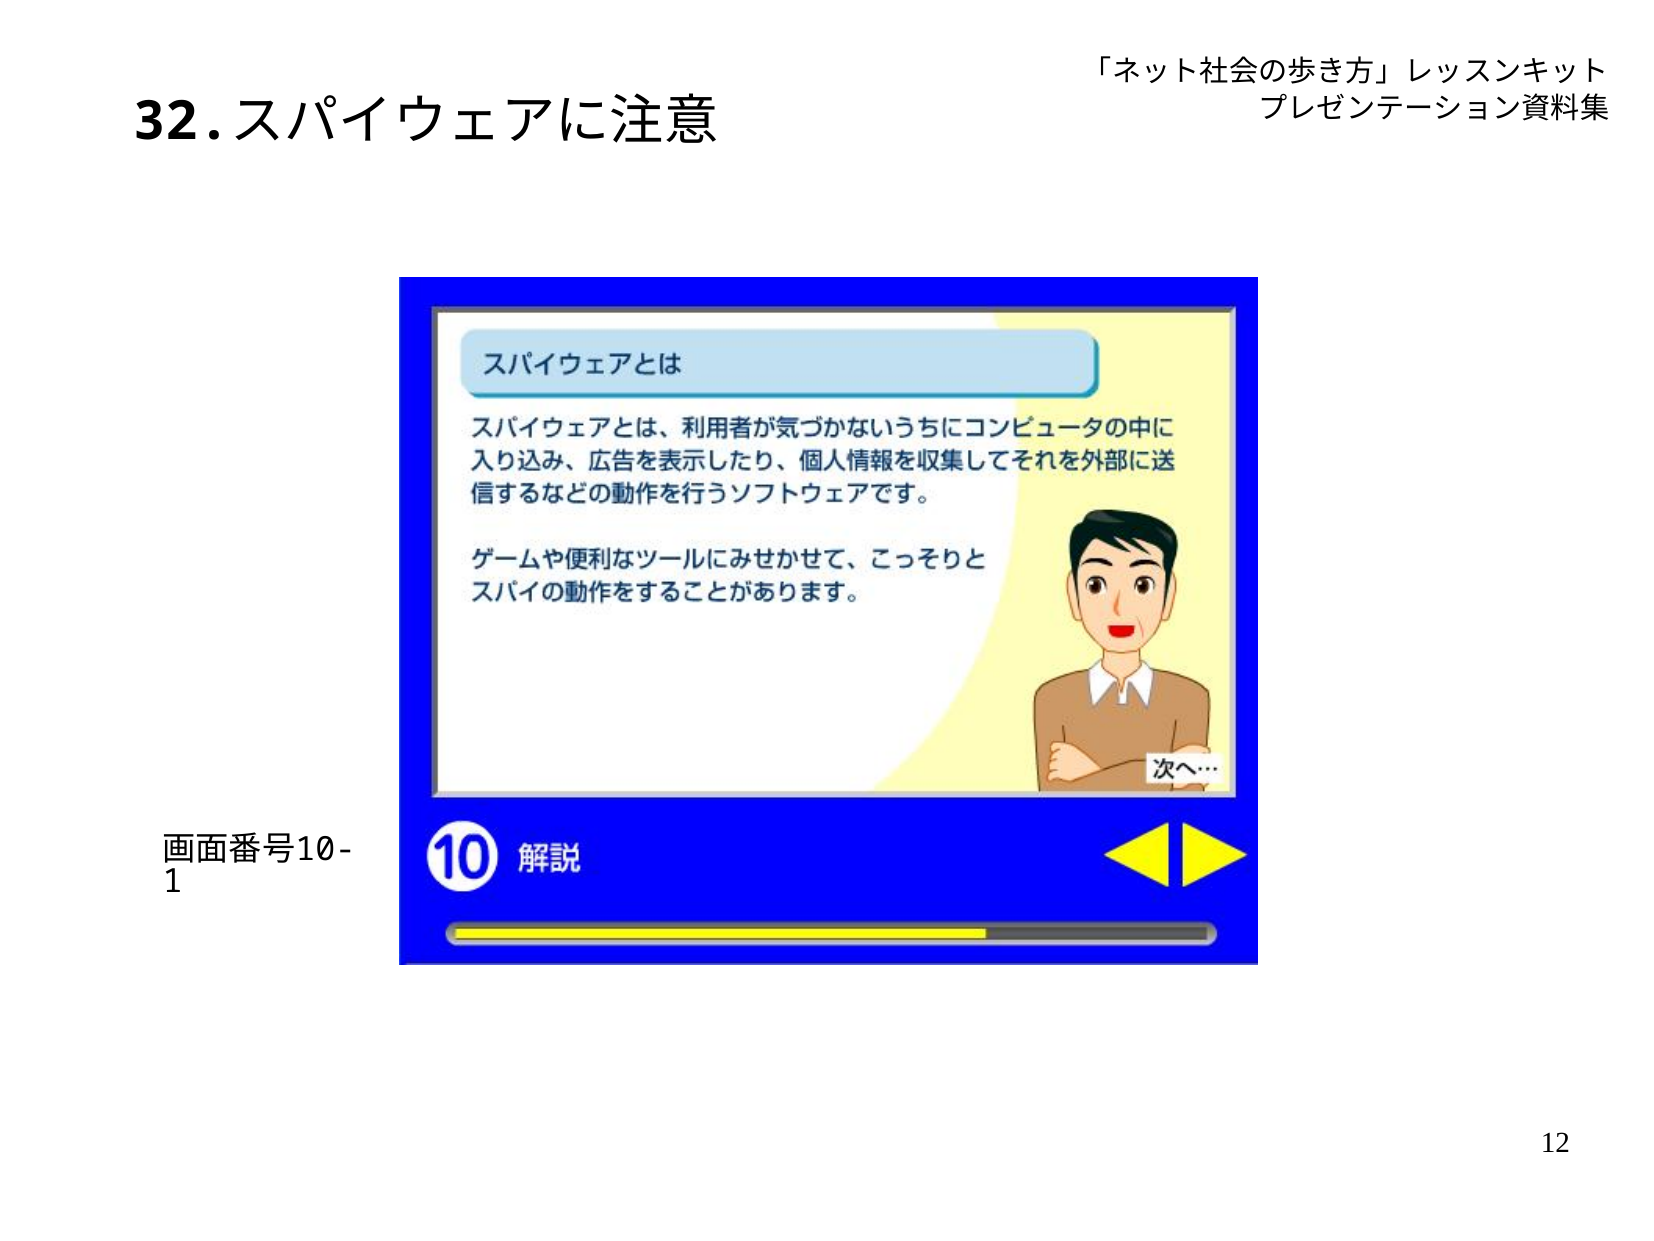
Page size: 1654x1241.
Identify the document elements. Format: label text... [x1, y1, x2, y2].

text_box 32.スパイウェアに注意 [118, 88, 1093, 158]
picture [399, 277, 1258, 965]
text_box 「ネット社会の歩き方」レッスンキット プレゼンテーション資料集 [1062, 44, 1625, 134]
text_box 画面番号10-1 [147, 826, 384, 907]
